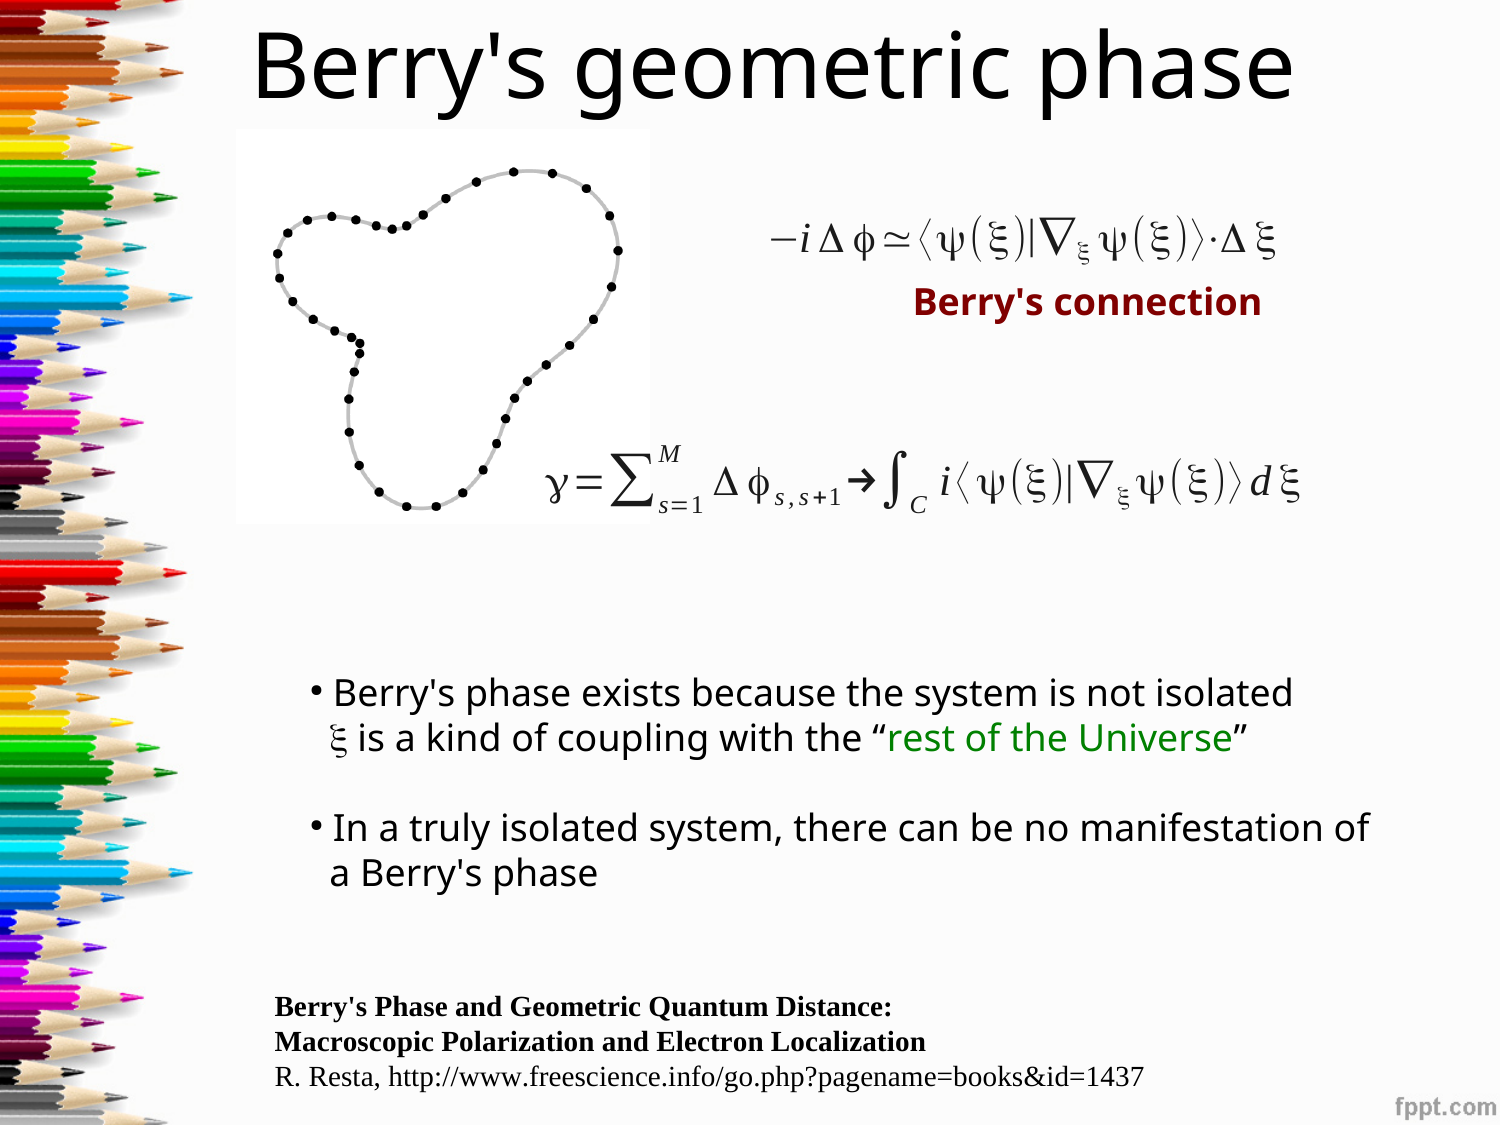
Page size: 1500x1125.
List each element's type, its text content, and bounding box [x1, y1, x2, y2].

text_box Berry's phase exists because the system is not isolated x is a kind of coupling with the “rest of the Universe” In a truly isolated system, there can be no manifestation of a Berry's phase [295, 661, 1238, 902]
chart [755, 212, 1288, 267]
title Berry's geometric phase [98, 0, 1449, 156]
text_box Berry's connection [897, 270, 1248, 331]
chart [531, 438, 1313, 520]
text_box Berry's Phase and Geometric Quantum Distance: Macroscopic Polarization and Electron Localization R. Resta, http://www.freescience.info/go.php?pagename=books&id=1437 [259, 980, 1288, 1111]
picture [0, 0, 1500, 1125]
